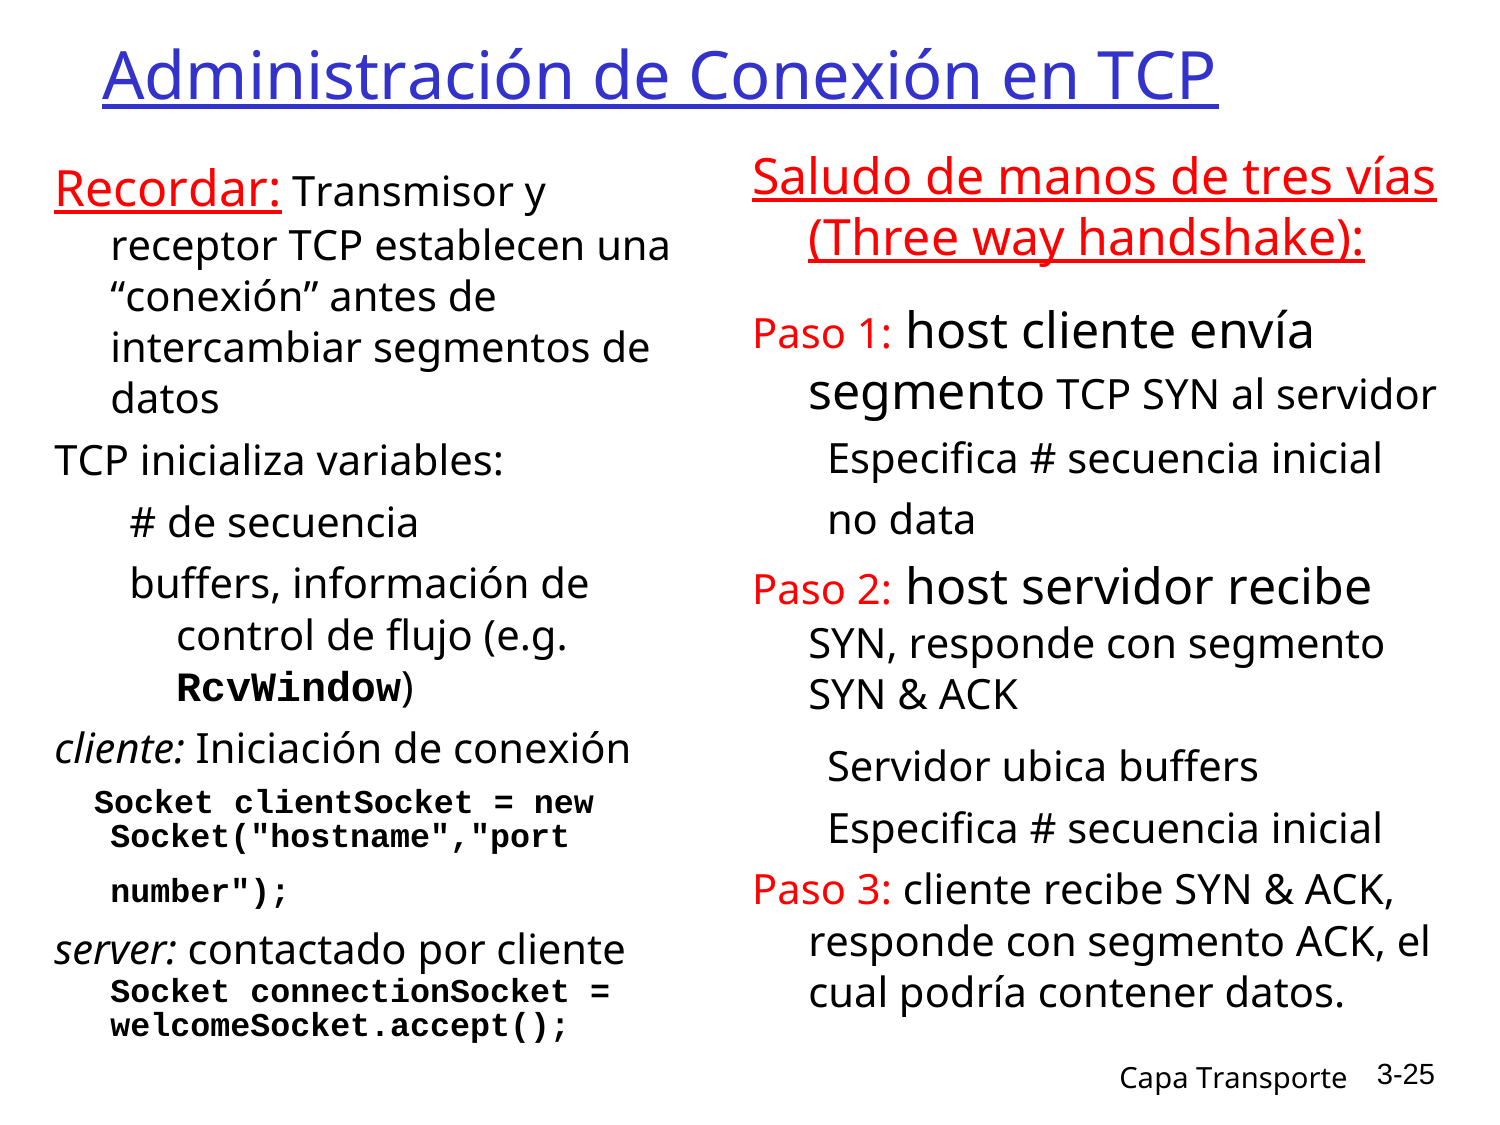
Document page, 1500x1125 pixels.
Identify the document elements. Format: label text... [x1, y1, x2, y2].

list Saludo de manos de tres vías (Three way handshake): Paso 1: host cliente envía segmento TCP SYN al servidor Especifica # secuencia inicial no data Paso 2: host servidor recibe SYN, responde con segmento SYN & ACK Servidor ubica buffers Especifica # secuencia inicial Paso 3: cliente recibe SYN & ACK, responde con segmento ACK, el cual podría contener datos. [737, 137, 1463, 1125]
list Recordar: Transmisor y receptor TCP establecen una “conexión” antes de intercambiar segmentos de datos TCP inicializa variables: # de secuencia buffers, información de control de flujo (e.g. RcvWindow) cliente: Iniciación de conexión Socket clientSocket = new Socket("hostname","port number"); server: contactado por cliente Socket connectionSocket = welcomeSocket.accept(); [39, 149, 715, 1125]
title Administración de Conexión en TCP [87, 0, 1363, 147]
